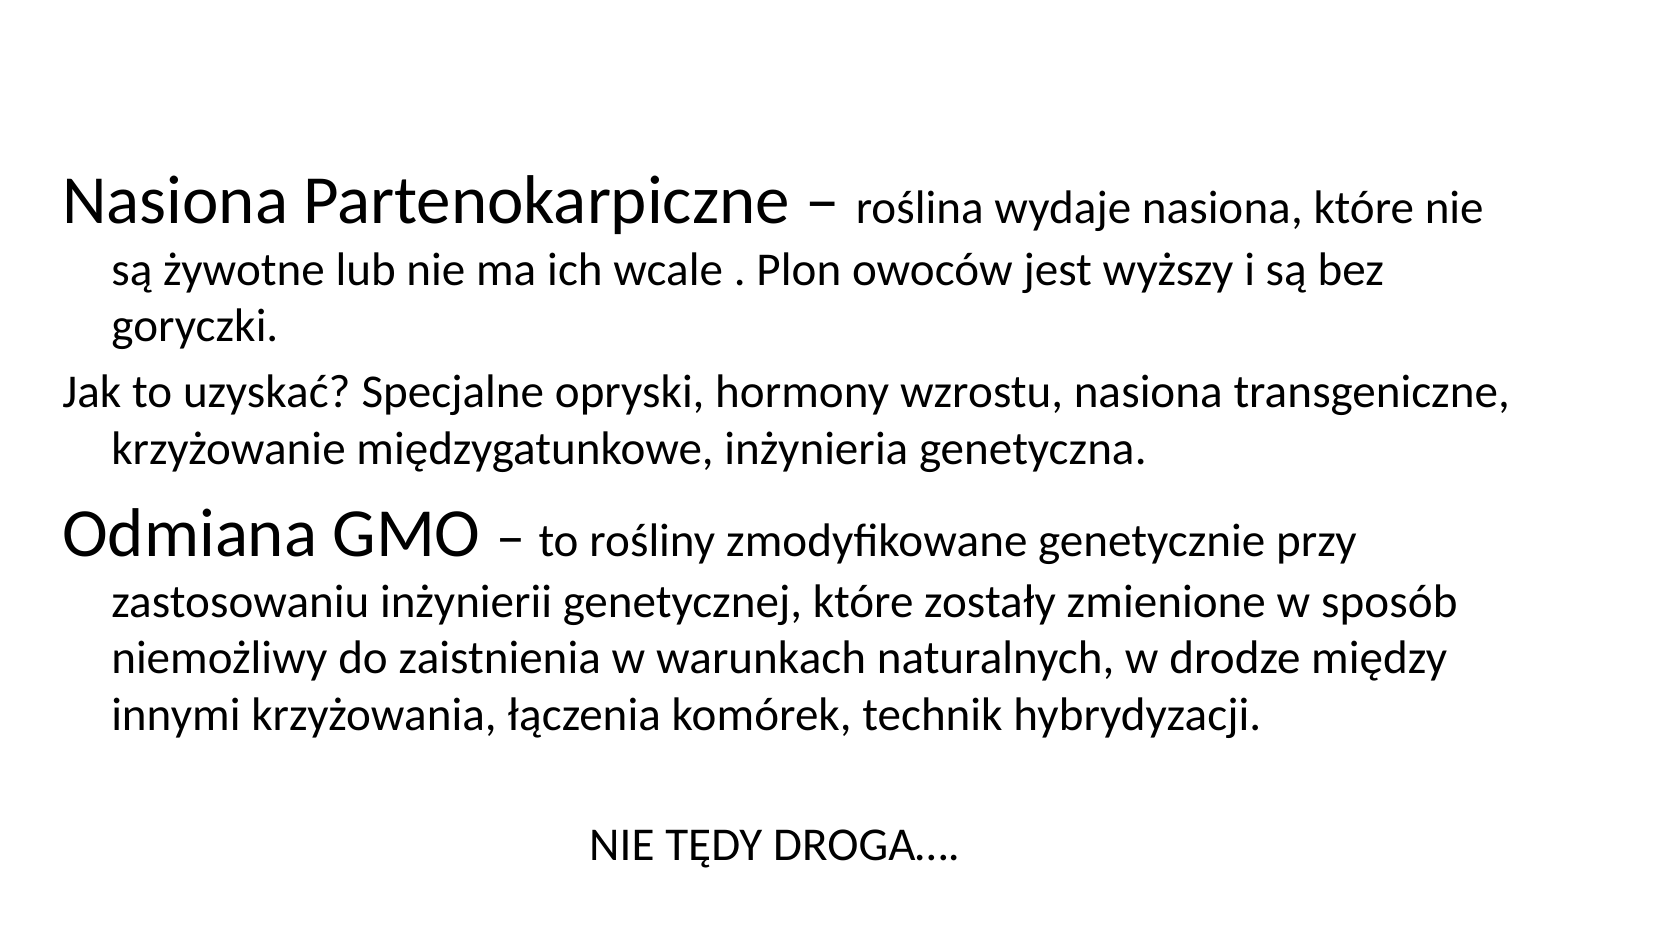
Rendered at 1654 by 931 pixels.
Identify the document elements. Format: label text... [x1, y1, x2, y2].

list Nasiona Partenokarpiczne – roślina wydaje nasiona, które nie są żywotne lub nie ma ich wcale . Plon owoców jest wyższy i są bez goryczki. Jak to uzyskać? Specjalne opryski, hormony wzrostu, nasiona transgeniczne, krzyżowanie międzygatunkowe, inżynieria genetyczna. Odmiana GMO – to rośliny zmodyfikowane genetycznie przy zastosowaniu inżynierii genetycznej, które zostały zmienione w sposób niemożliwy do zaistnienia w warunkach naturalnych, w drodze między innymi krzyżowania, łączenia komórek, technik hybrydyzacji. NIE TĘDY DROGA…. [47, 147, 1536, 886]
